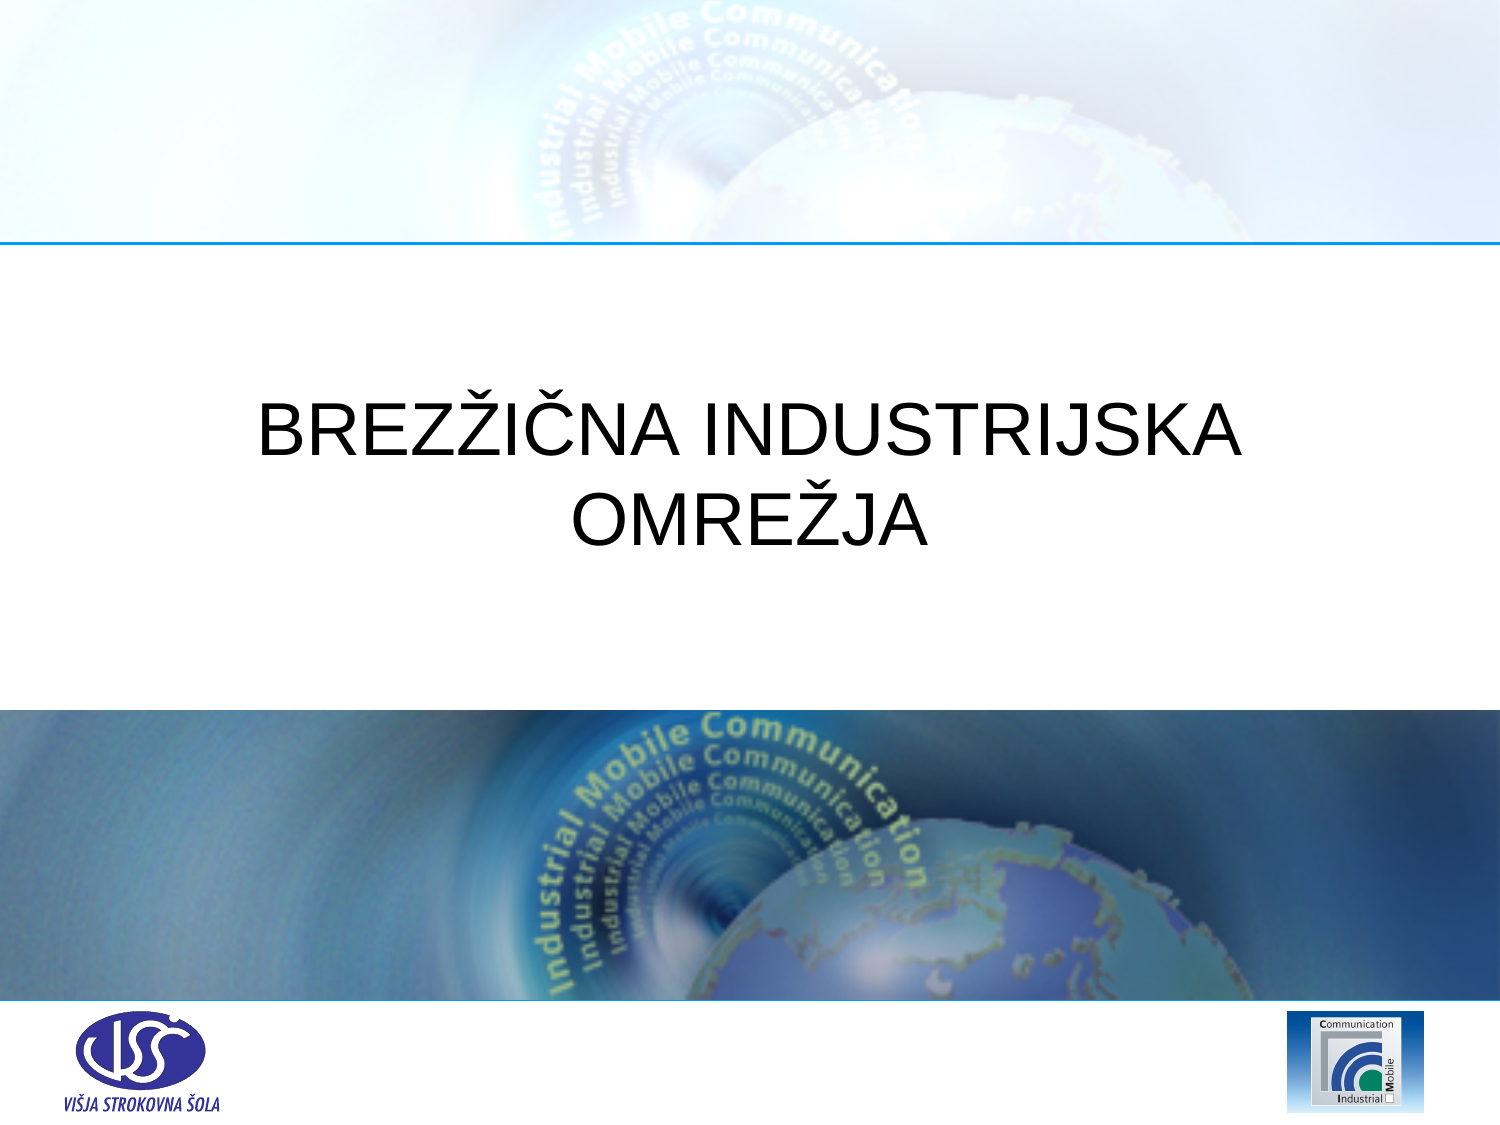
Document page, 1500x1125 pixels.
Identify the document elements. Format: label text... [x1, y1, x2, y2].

picture [1287, 1011, 1424, 1113]
picture [0, 710, 1500, 1000]
title BREZŽIČNA INDUSTRIJSKA OMREŽJA [112, 349, 1388, 591]
